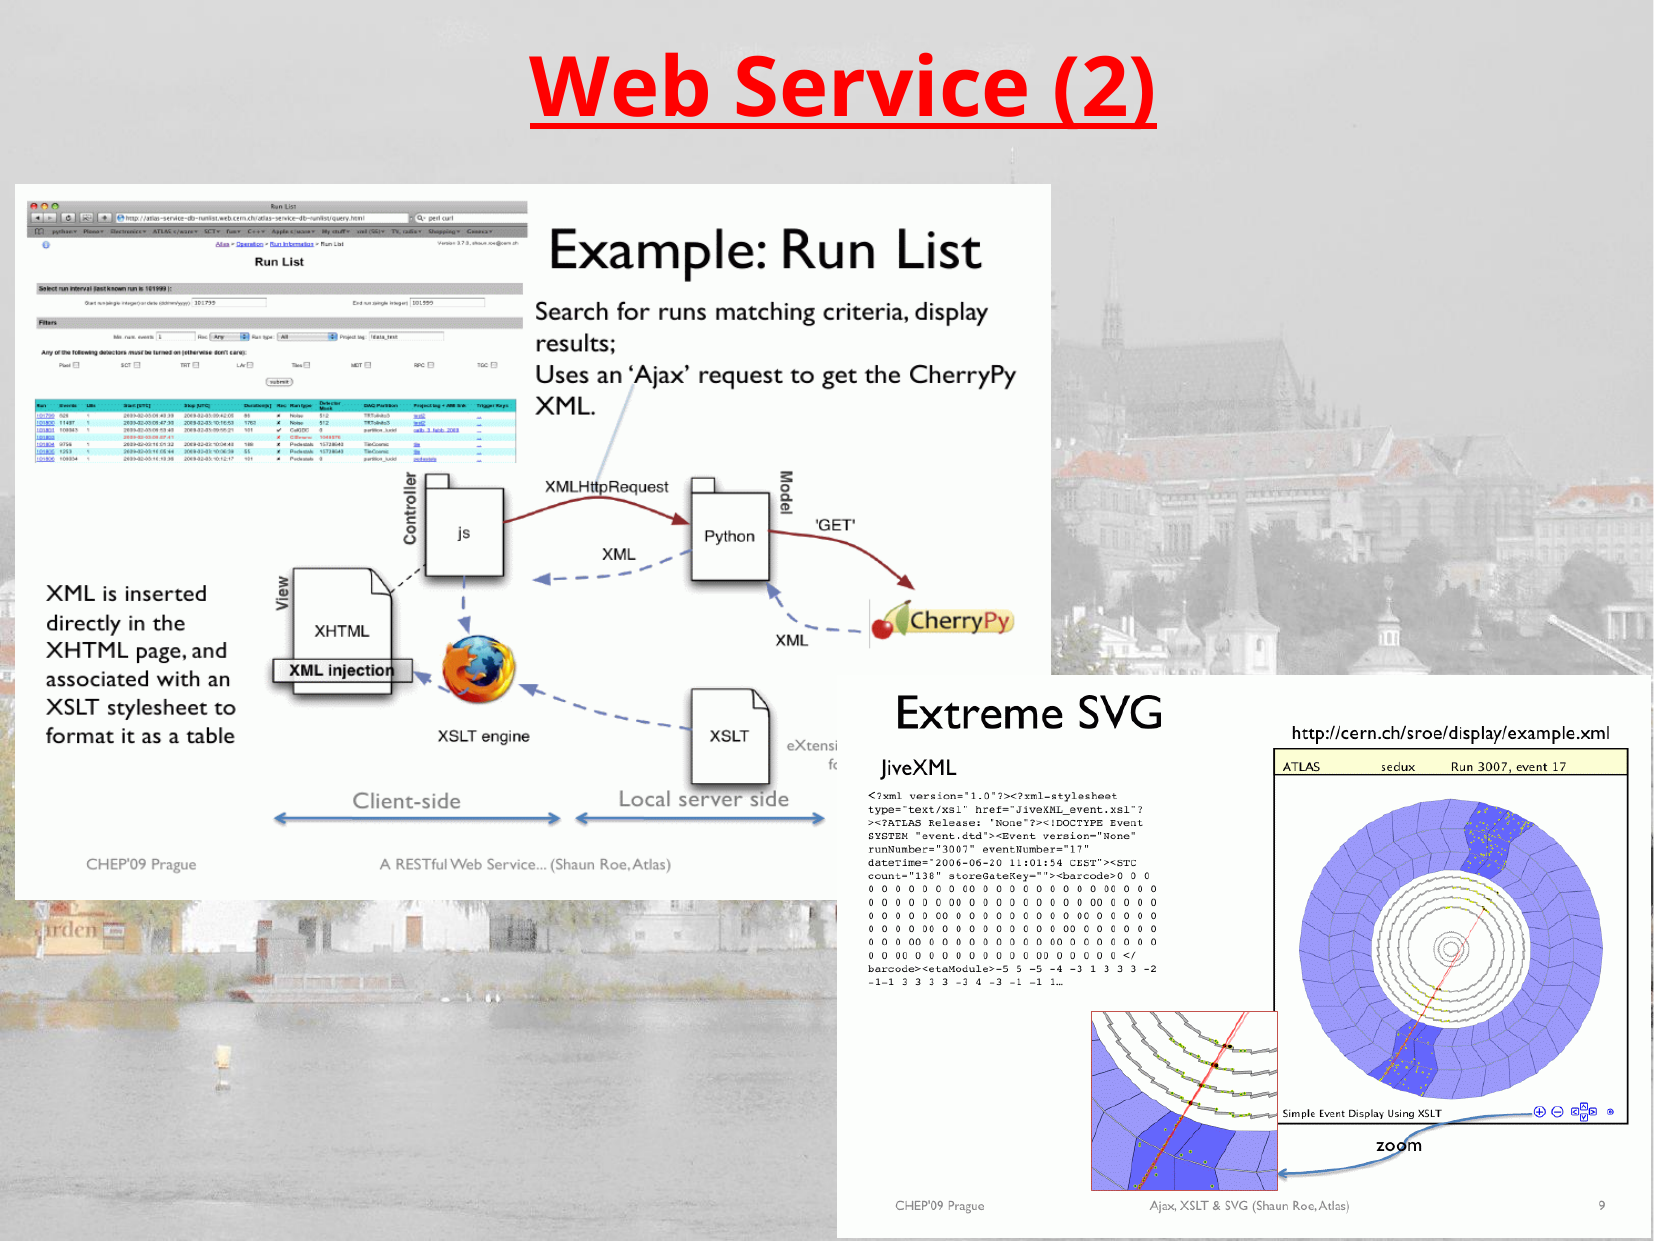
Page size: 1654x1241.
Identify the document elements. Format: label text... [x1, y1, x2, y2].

picture [0, 0, 1654, 1241]
title Web Service (2) [149, 0, 1538, 168]
